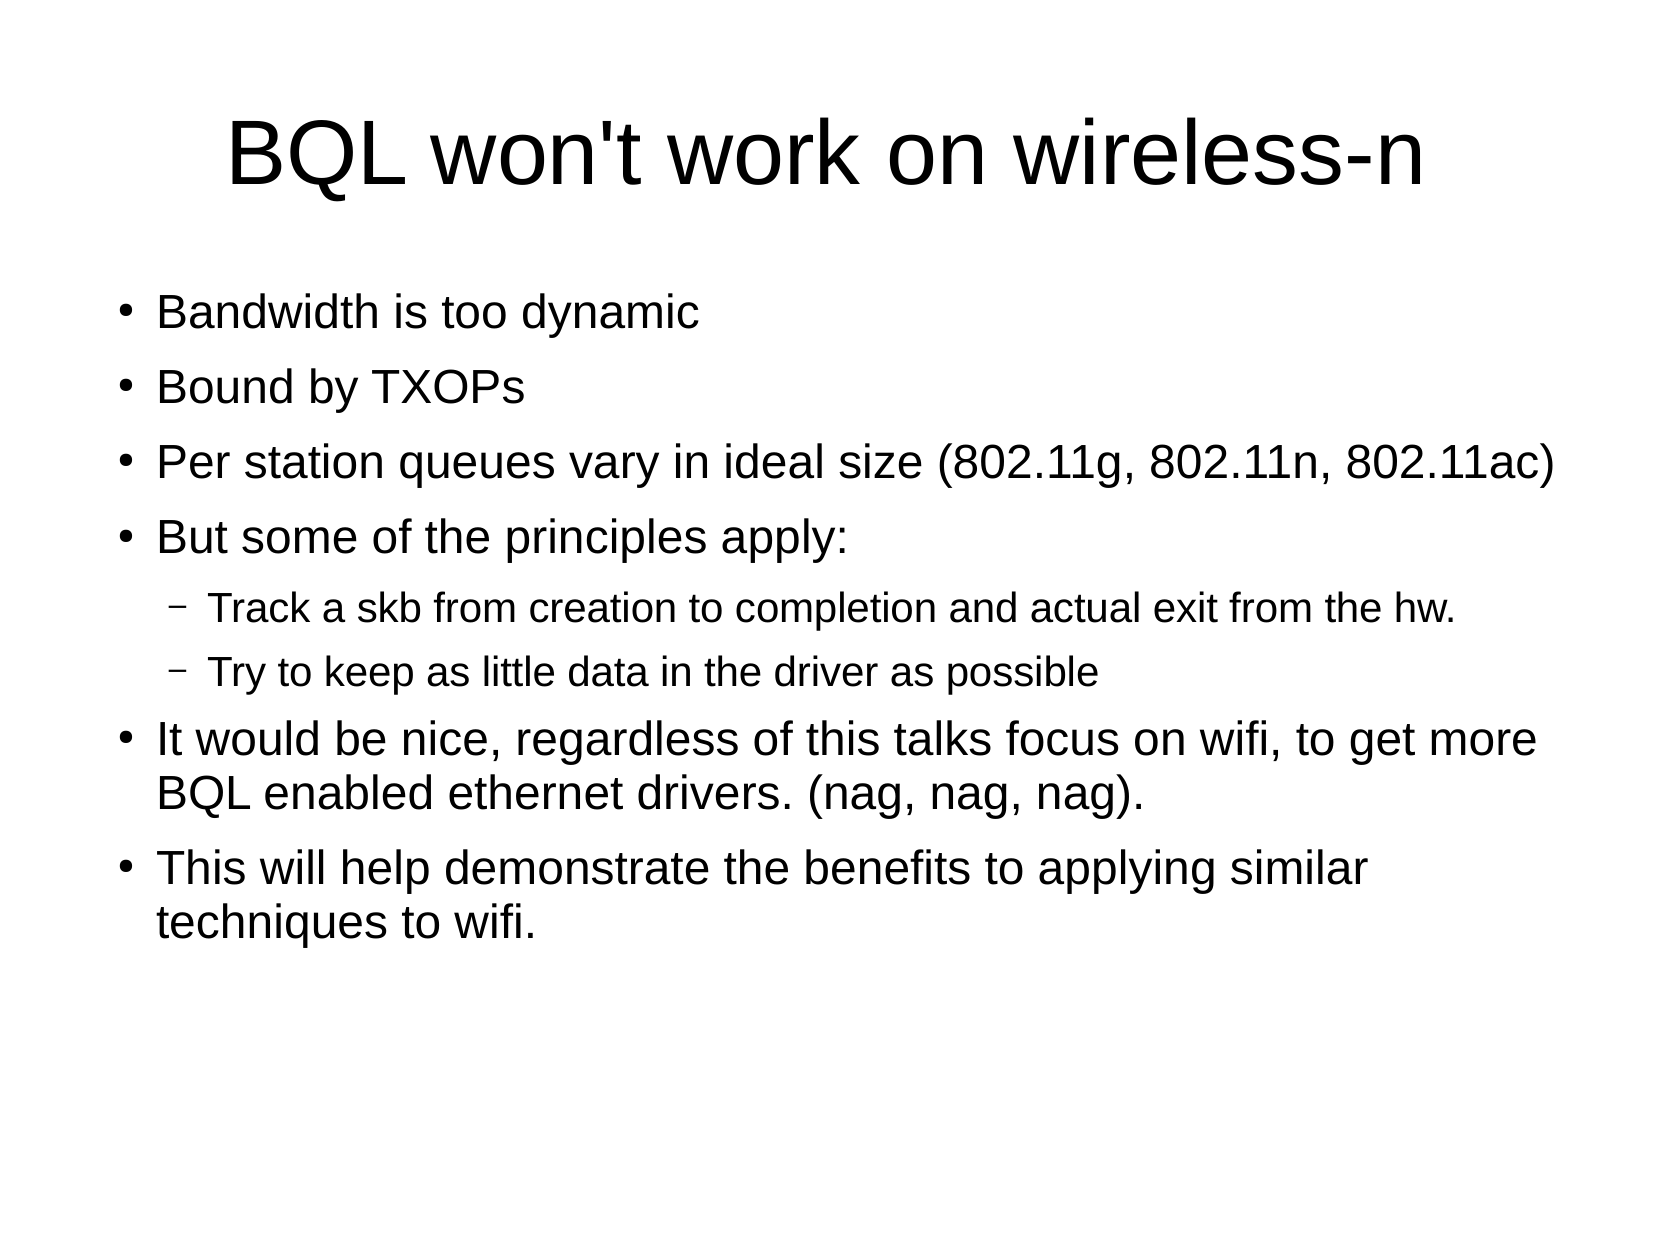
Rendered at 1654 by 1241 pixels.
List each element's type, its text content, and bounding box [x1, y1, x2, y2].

list Bandwidth is too dynamic Bound by TXOPs Per station queues vary in ideal size (802.11g, 802.11n, 802.11ac) But some of the principles apply: Track a skb from creation to completion and actual exit from the hw. Try to keep as little data in the driver as possible It would be nice, regardless of this talks focus on wifi, to get more BQL enabled ethernet drivers. (nag, nag, nag). This will help demonstrate the benefits to applying similar techniques to wifi. [104, 285, 1561, 1005]
title BQL won't work on wireless-n [82, 49, 1571, 257]
